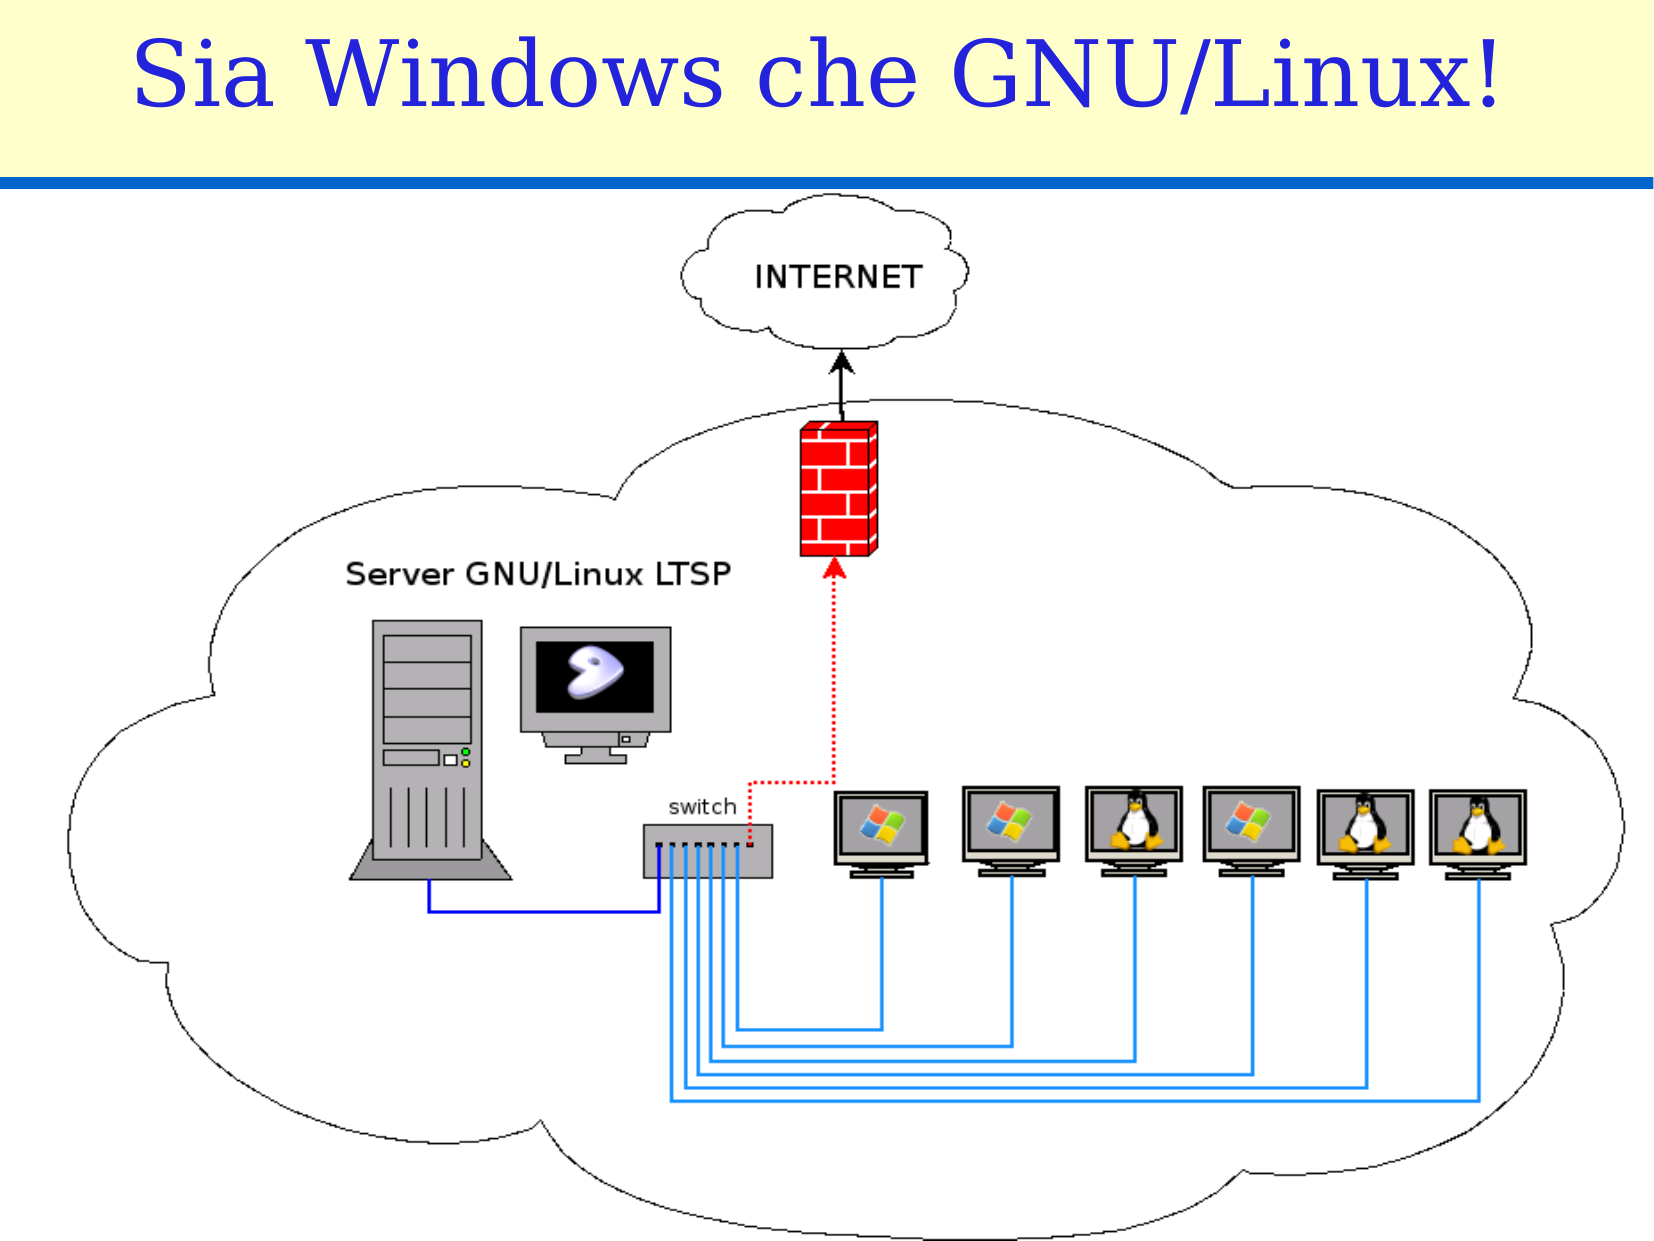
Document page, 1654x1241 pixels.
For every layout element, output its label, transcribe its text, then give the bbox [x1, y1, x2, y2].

picture [0, 189, 1654, 1241]
title Sia Windows che GNU/Linux! [113, 0, 1526, 153]
